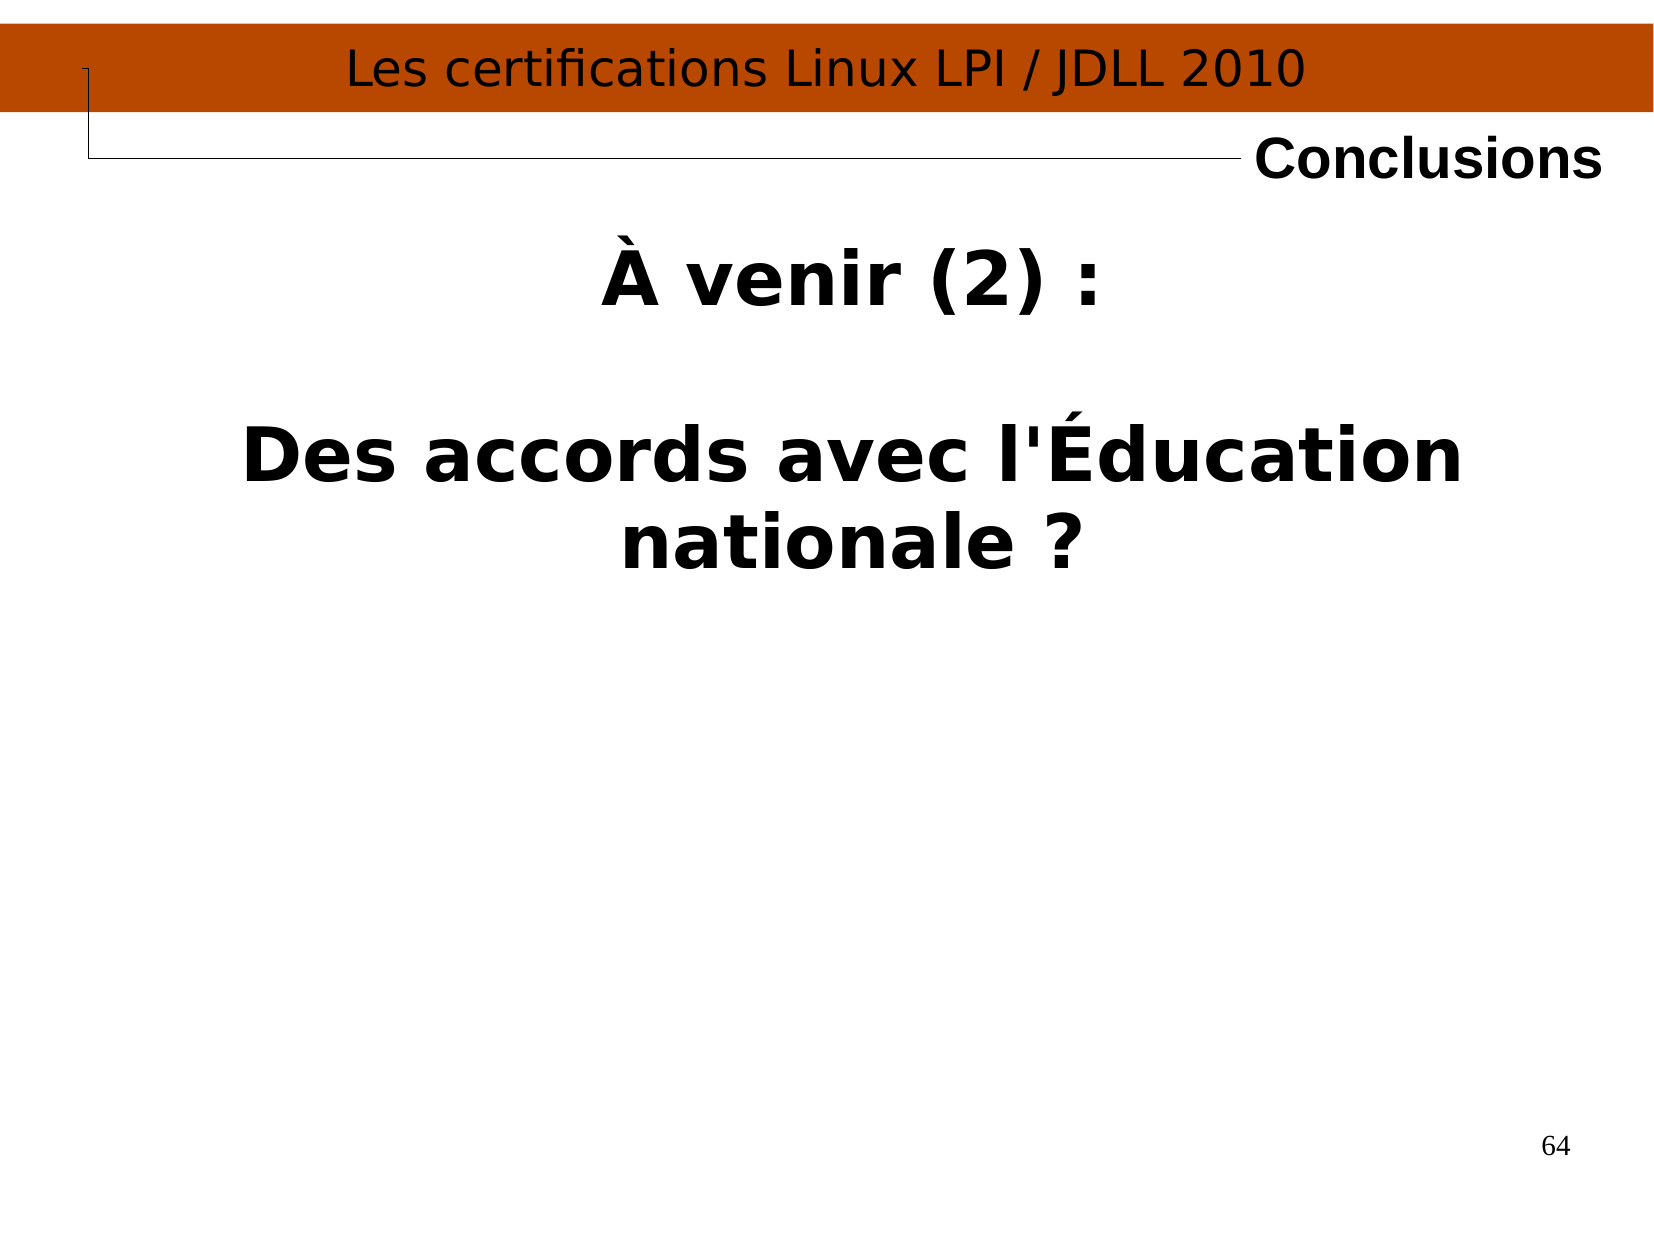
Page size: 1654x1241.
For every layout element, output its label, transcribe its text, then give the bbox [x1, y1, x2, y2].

title Les certifications Linux LPI / JDLL 2010 [82, 39, 1571, 99]
text_box [0, 23, 1654, 113]
list À venir (2) : Des accords avec l'Éducation nationale ? [73, 236, 1562, 1047]
text_box Conclusions [1240, 118, 1654, 198]
